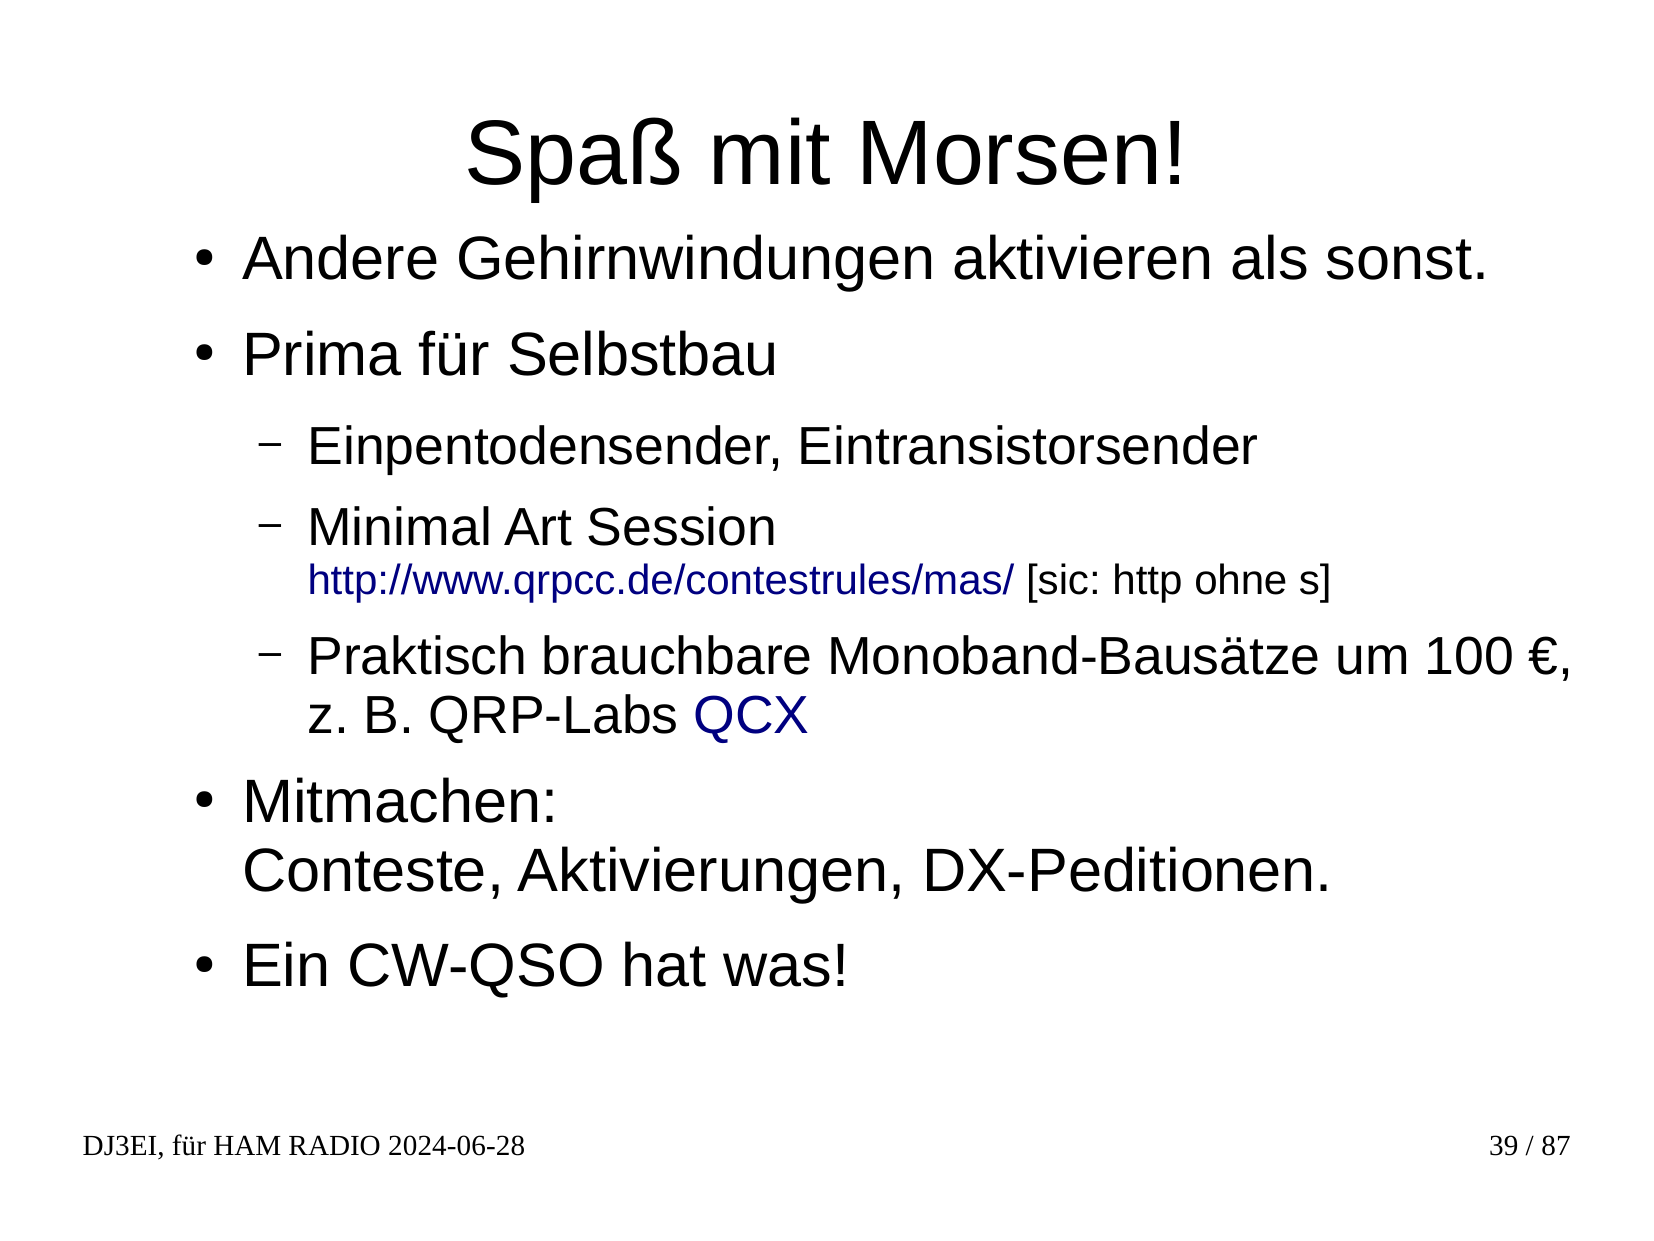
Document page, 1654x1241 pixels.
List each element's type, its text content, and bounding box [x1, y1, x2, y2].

title Spaß mit Morsen! [82, 49, 1571, 257]
list Andere Gehirnwindungen aktivieren als sonst. Prima für Selbstbau Einpentodensender, Eintransistorsender Minimal Art Session http://www.qrpcc.de/contestrules/mas/ [sic: http ohne s] Praktisch brauchbare Monoband-Bausätze um 100 €, z. B. QRP-Labs QCX Mitmachen: Conteste, Aktivierungen, DX-Peditionen. Ein CW-QSO hat was! [177, 224, 1583, 1045]
